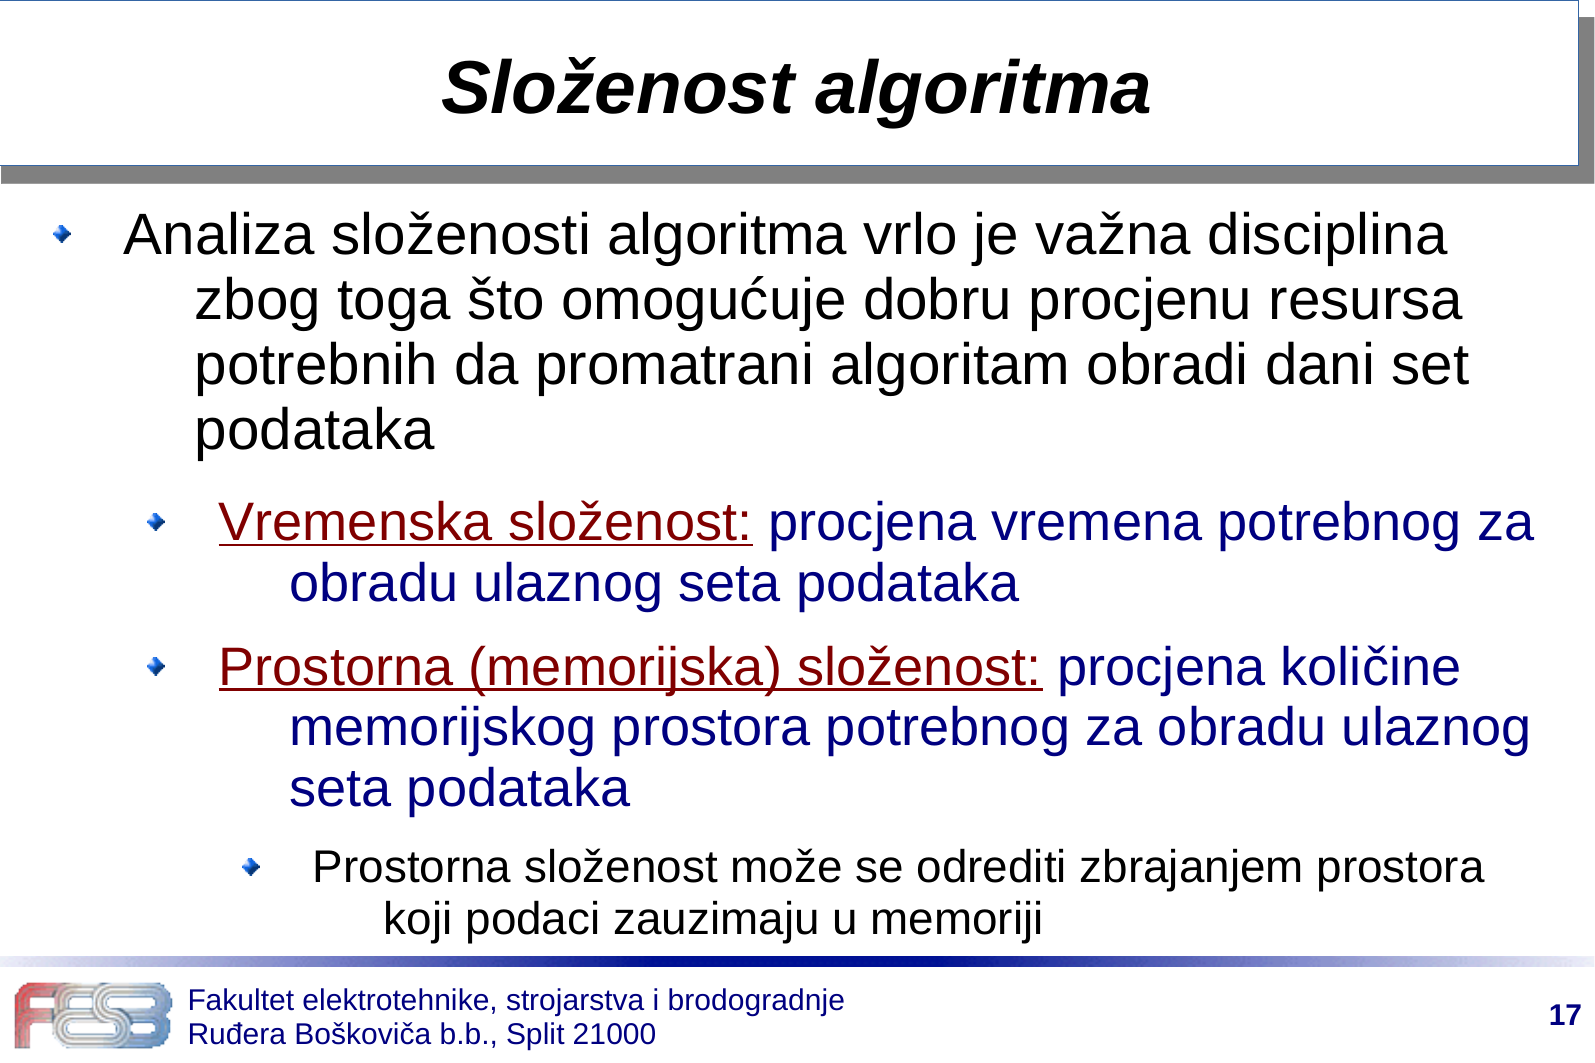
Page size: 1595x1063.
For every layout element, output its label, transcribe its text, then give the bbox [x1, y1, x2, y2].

title Složenost algoritma [0, 0, 1595, 175]
list Analiza složenosti algoritma vrlo je važna disciplina zbog toga što omogućuje dobru procjenu resursa potrebnih da promatrani algoritam obradi dani set podataka Vremenska složenost: procjena vremena potrebnog za obradu ulaznog seta podataka Prostorna (memorijska) složenost: procjena količine memorijskog prostora potrebnog za obradu ulaznog seta podataka Prostorna složenost može se odrediti zbrajanjem prostora koji podaci zauzimaju u memoriji [29, 201, 1565, 945]
picture [9, 975, 177, 1059]
picture [0, 956, 1595, 967]
